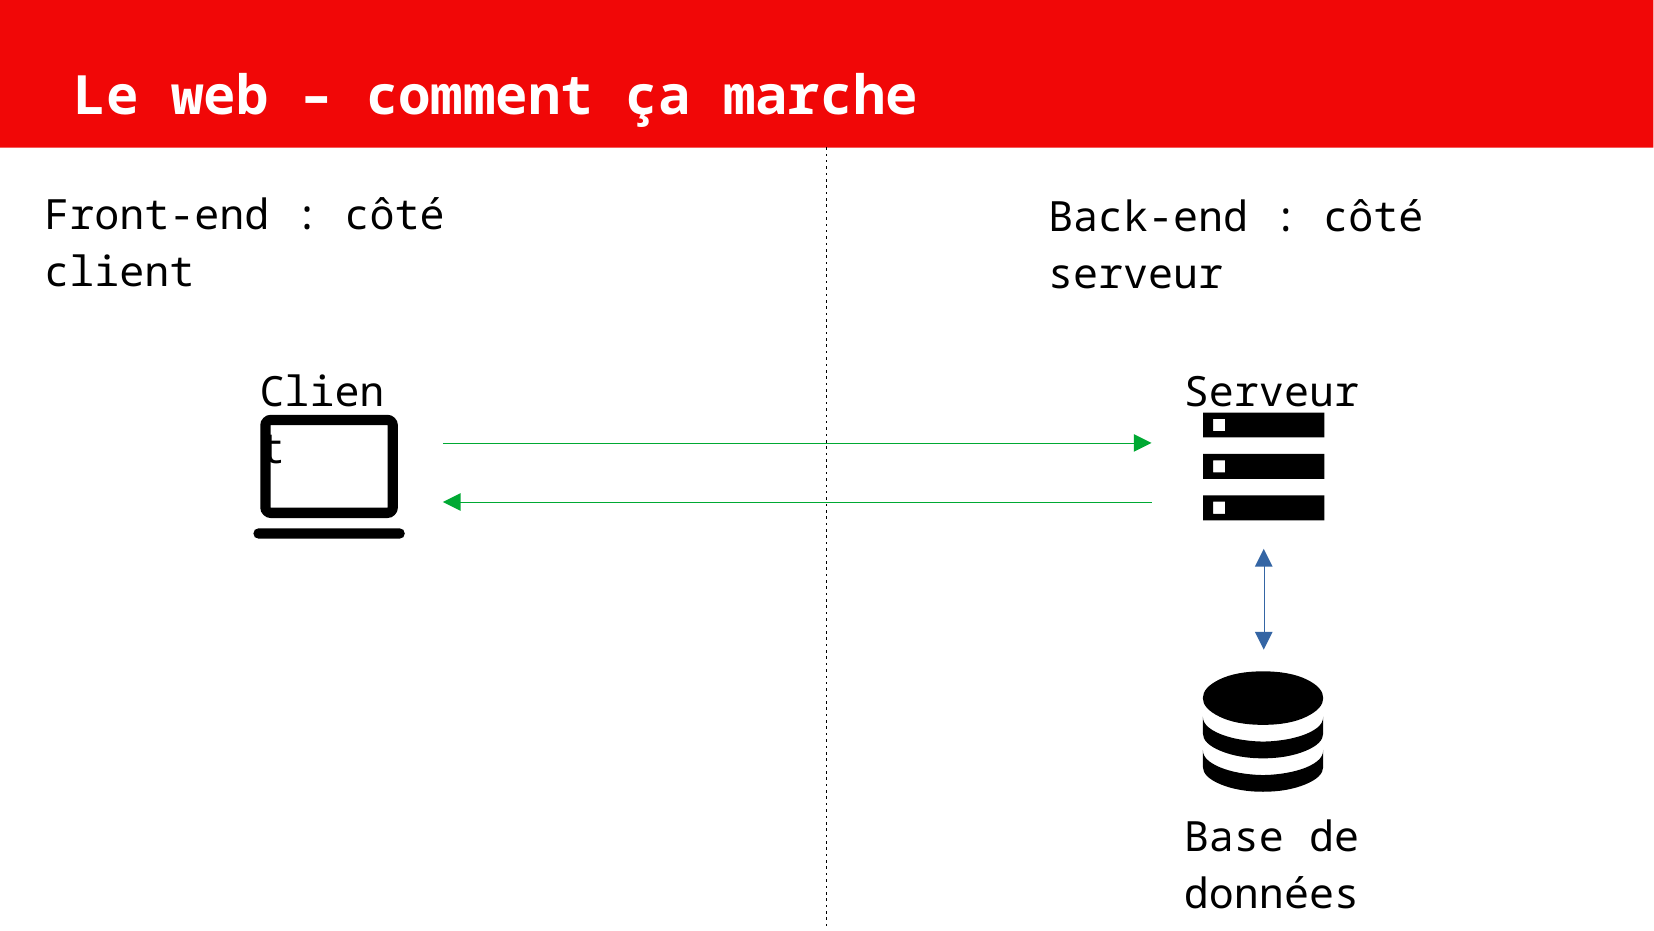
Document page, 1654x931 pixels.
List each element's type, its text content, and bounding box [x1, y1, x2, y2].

text_box [0, 0, 1654, 148]
text_box Le web – comment ça marche [59, 49, 1506, 119]
text_box Serveur [1169, 354, 1376, 453]
text_box Client [244, 354, 422, 411]
picture [1181, 649, 1345, 799]
picture [244, 411, 414, 562]
text_box Back-end : côté serveur [1033, 179, 1625, 237]
picture [1181, 453, 1347, 549]
text_box Base de données [1169, 799, 1376, 899]
text_box Front-end : côté client [29, 177, 621, 234]
